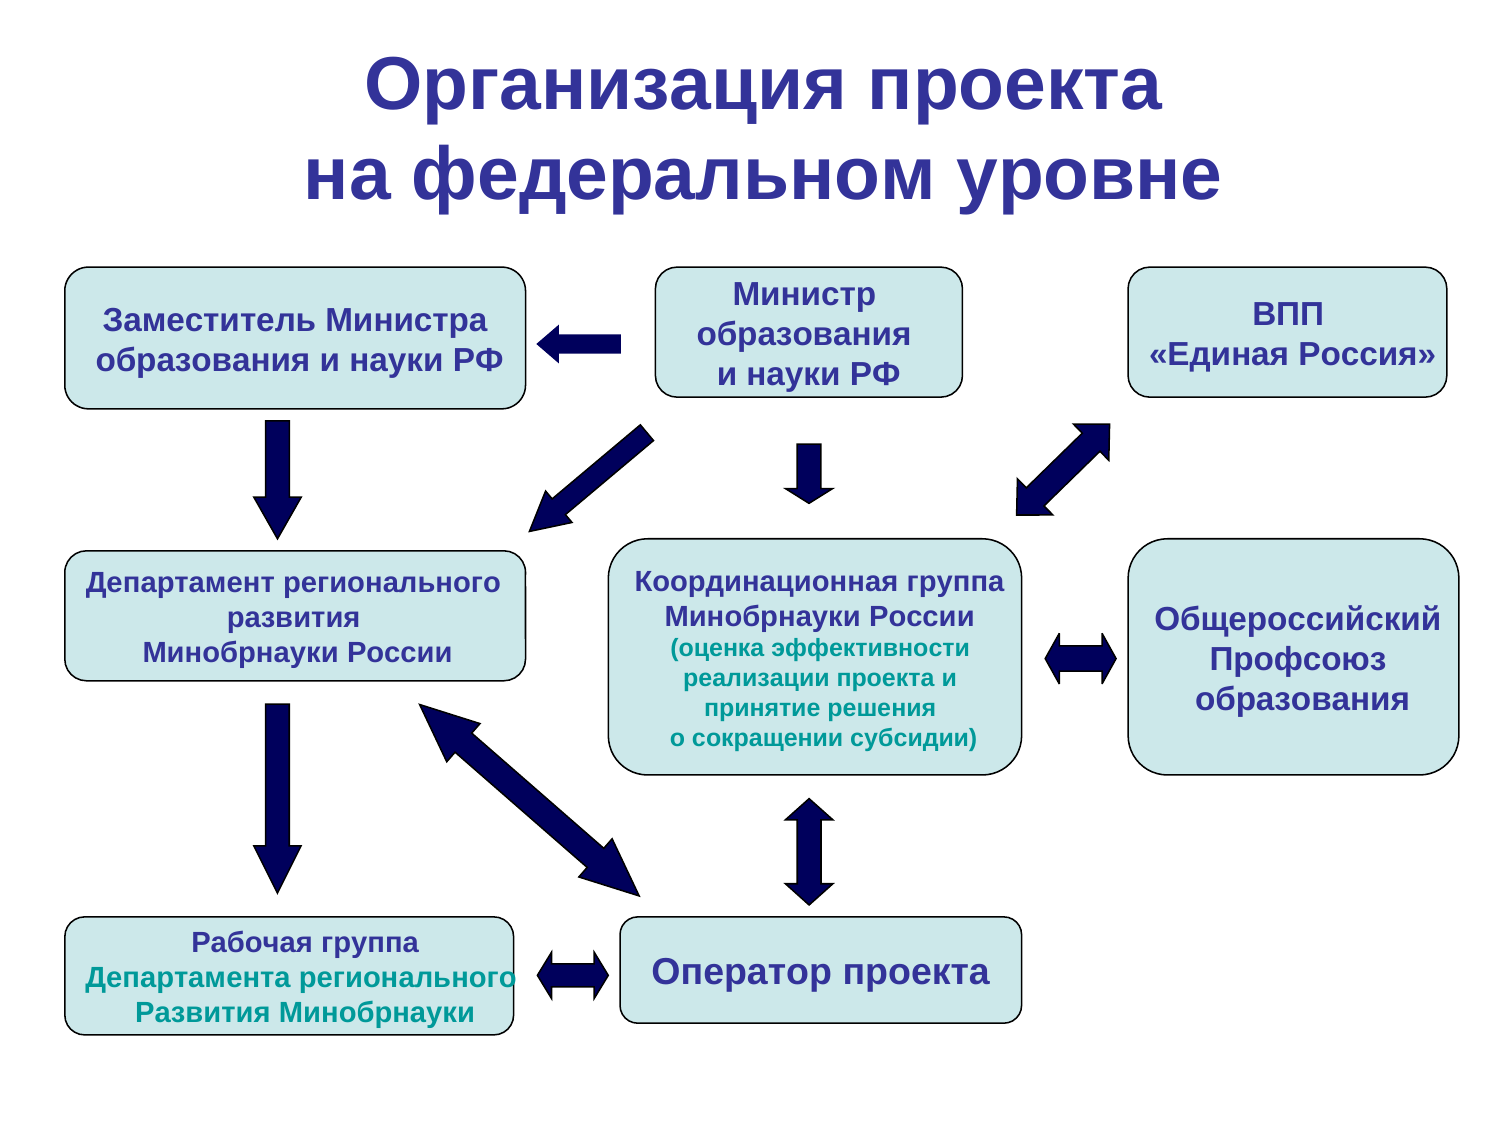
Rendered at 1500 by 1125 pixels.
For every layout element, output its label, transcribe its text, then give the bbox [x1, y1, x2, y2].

text_box Оператор проекта [620, 916, 1022, 1024]
text_box [253, 704, 302, 894]
text_box Рабочая группа Департамента регионального Развития Минобрнауки [64, 916, 514, 1035]
text_box Организация проекта на федеральном уровне [88, 30, 1439, 219]
text_box [537, 326, 621, 362]
text_box Заместитель Министра образования и науки РФ [64, 267, 526, 409]
text_box [537, 952, 609, 999]
text_box ВПП «Единая Россия» [1128, 267, 1447, 398]
text_box [1016, 424, 1110, 516]
text_box [785, 798, 833, 905]
text_box Координационная группа Минобрнауки России (оценка эффективности реализации проекта и принятие решения о сокращении субсидии) [608, 538, 1022, 775]
text_box Министр образования и науки РФ [655, 267, 963, 398]
text_box [419, 704, 640, 896]
text_box Департамент регионального развития Минобрнауки России [64, 550, 526, 681]
text_box [253, 420, 302, 539]
text_box Общероссийский Профсоюз образования [1128, 538, 1459, 775]
text_box [785, 444, 833, 504]
text_box [529, 424, 654, 532]
text_box [1045, 633, 1117, 684]
